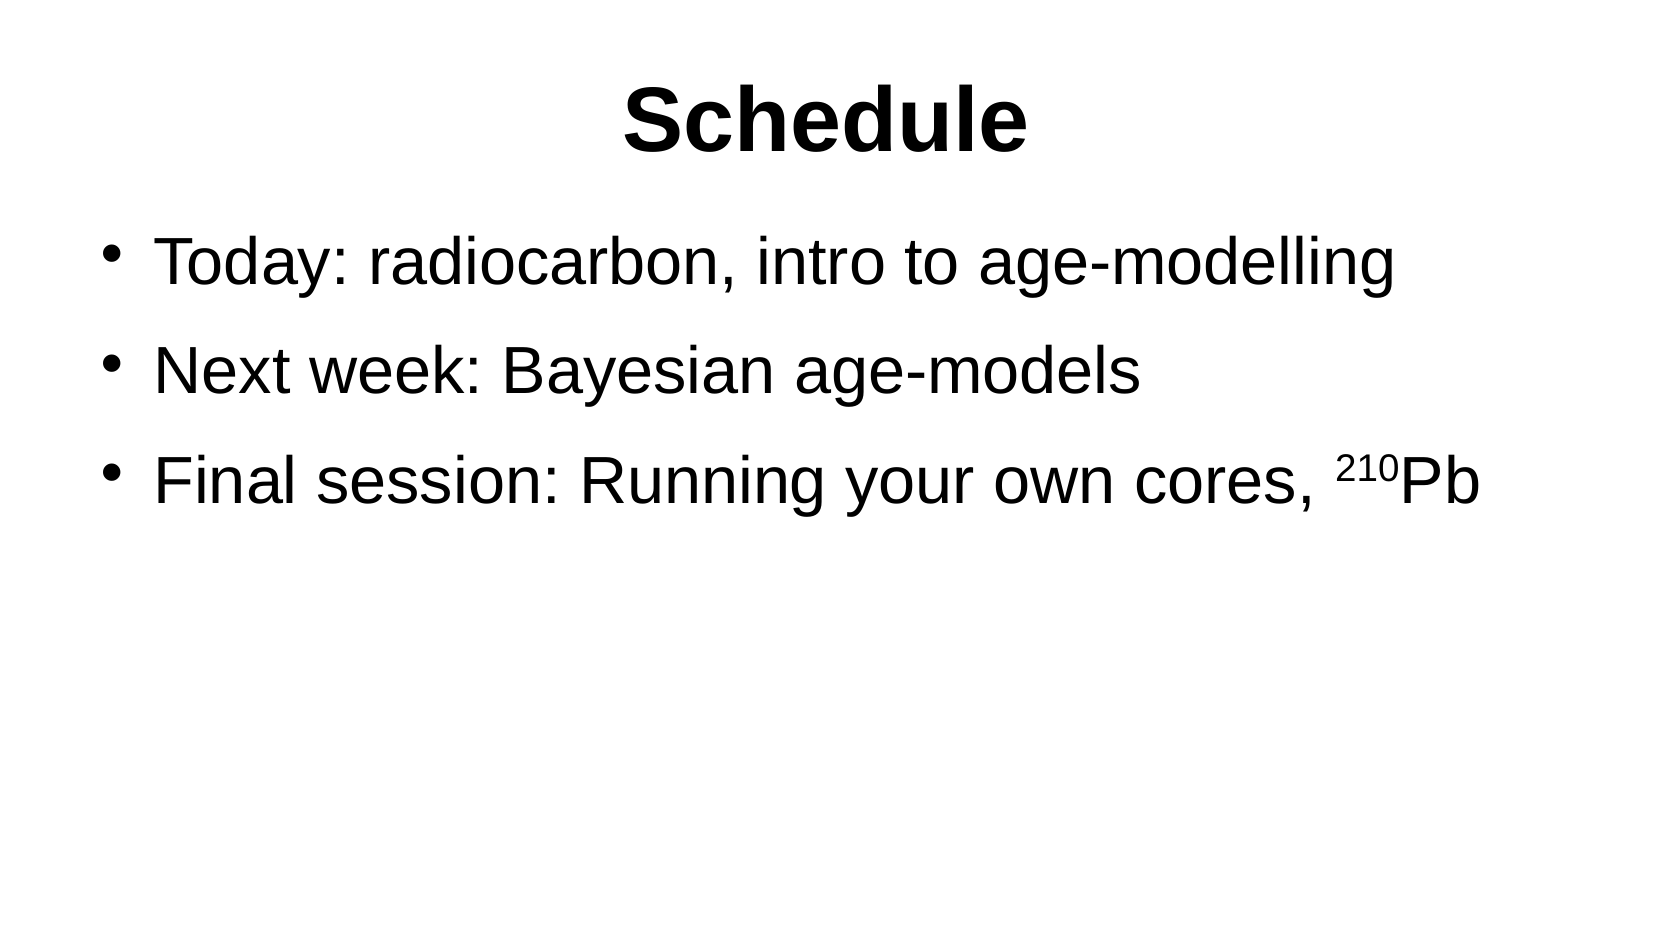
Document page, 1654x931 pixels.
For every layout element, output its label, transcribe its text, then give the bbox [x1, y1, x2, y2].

text_box Today: radiocarbon, intro to age-modelling Next week: Bayesian age-models Final session: Running your own cores, 210Pb [82, 217, 1571, 757]
text_box Schedule [82, 37, 1571, 192]
